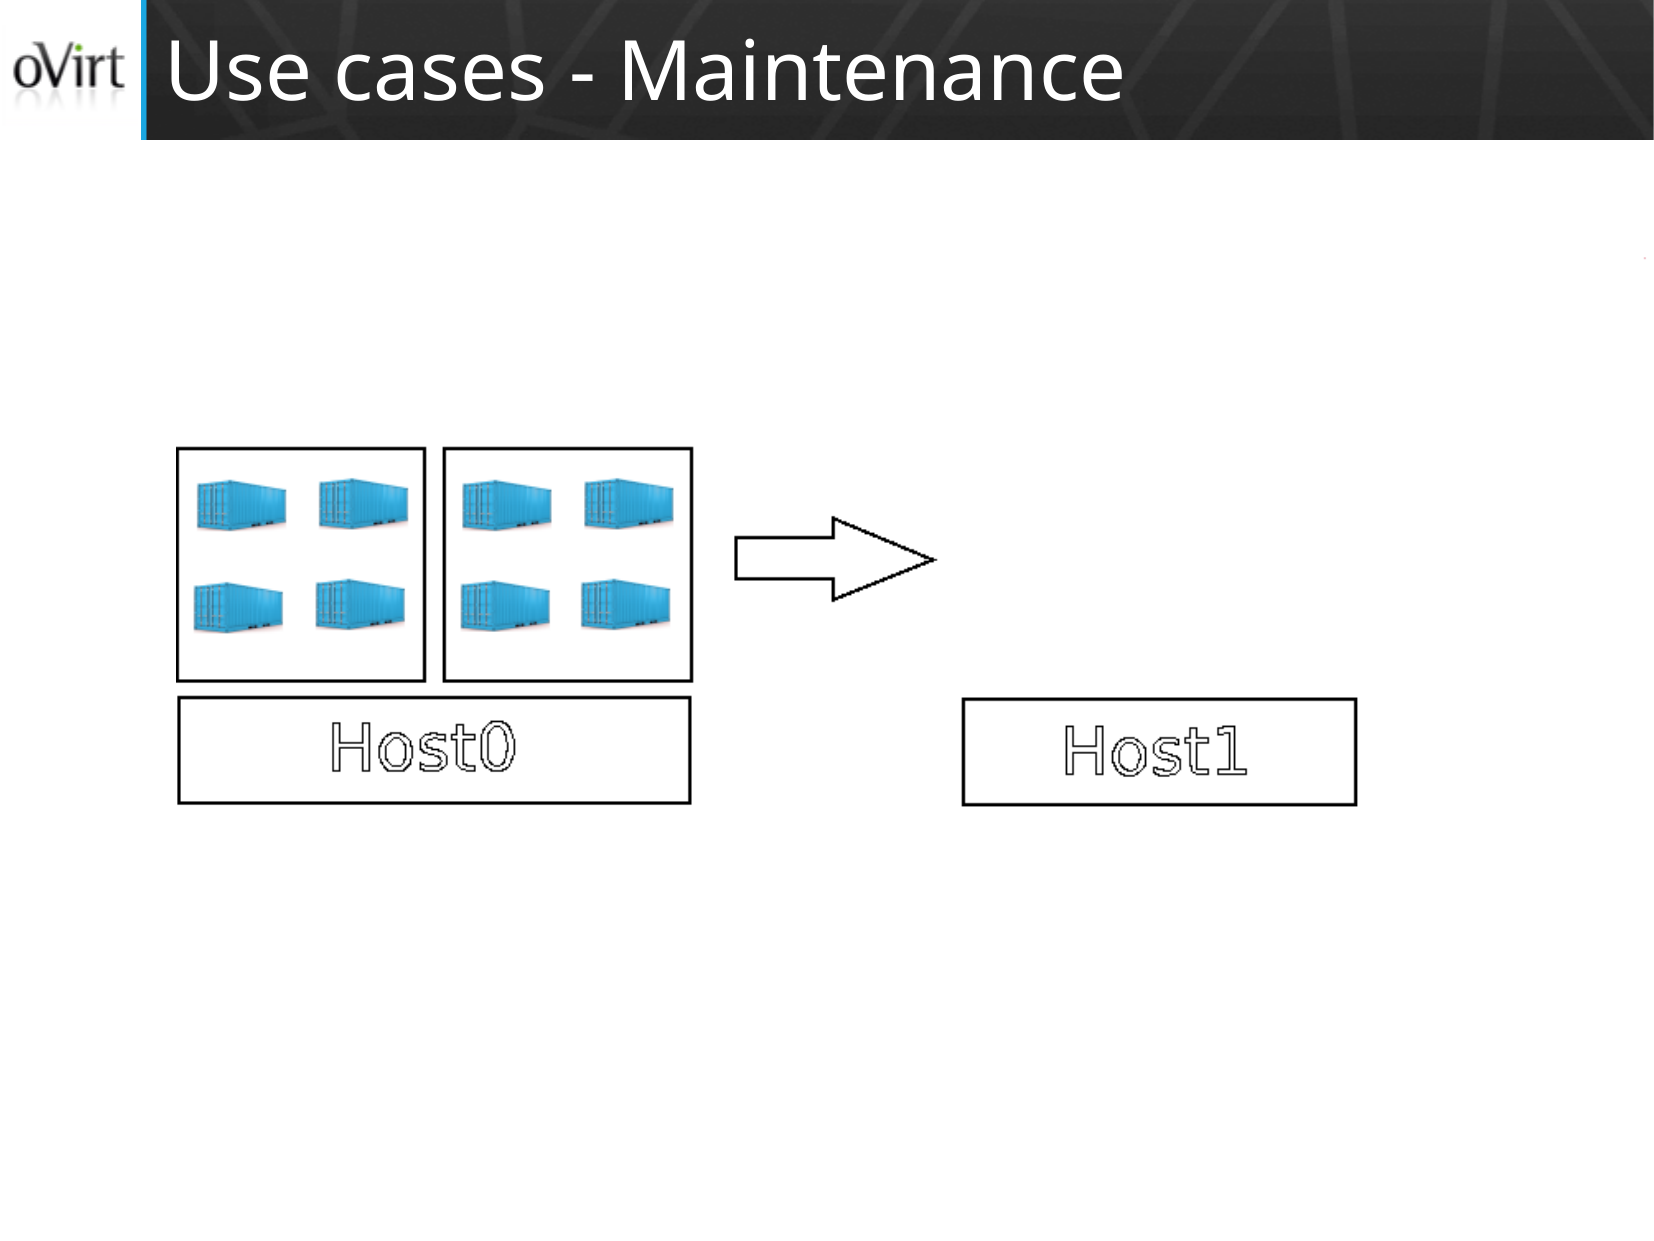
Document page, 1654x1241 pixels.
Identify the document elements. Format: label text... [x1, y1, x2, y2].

picture [0, 0, 1654, 140]
title Use cases - Maintenance [164, 18, 1653, 119]
picture [176, 256, 1651, 811]
